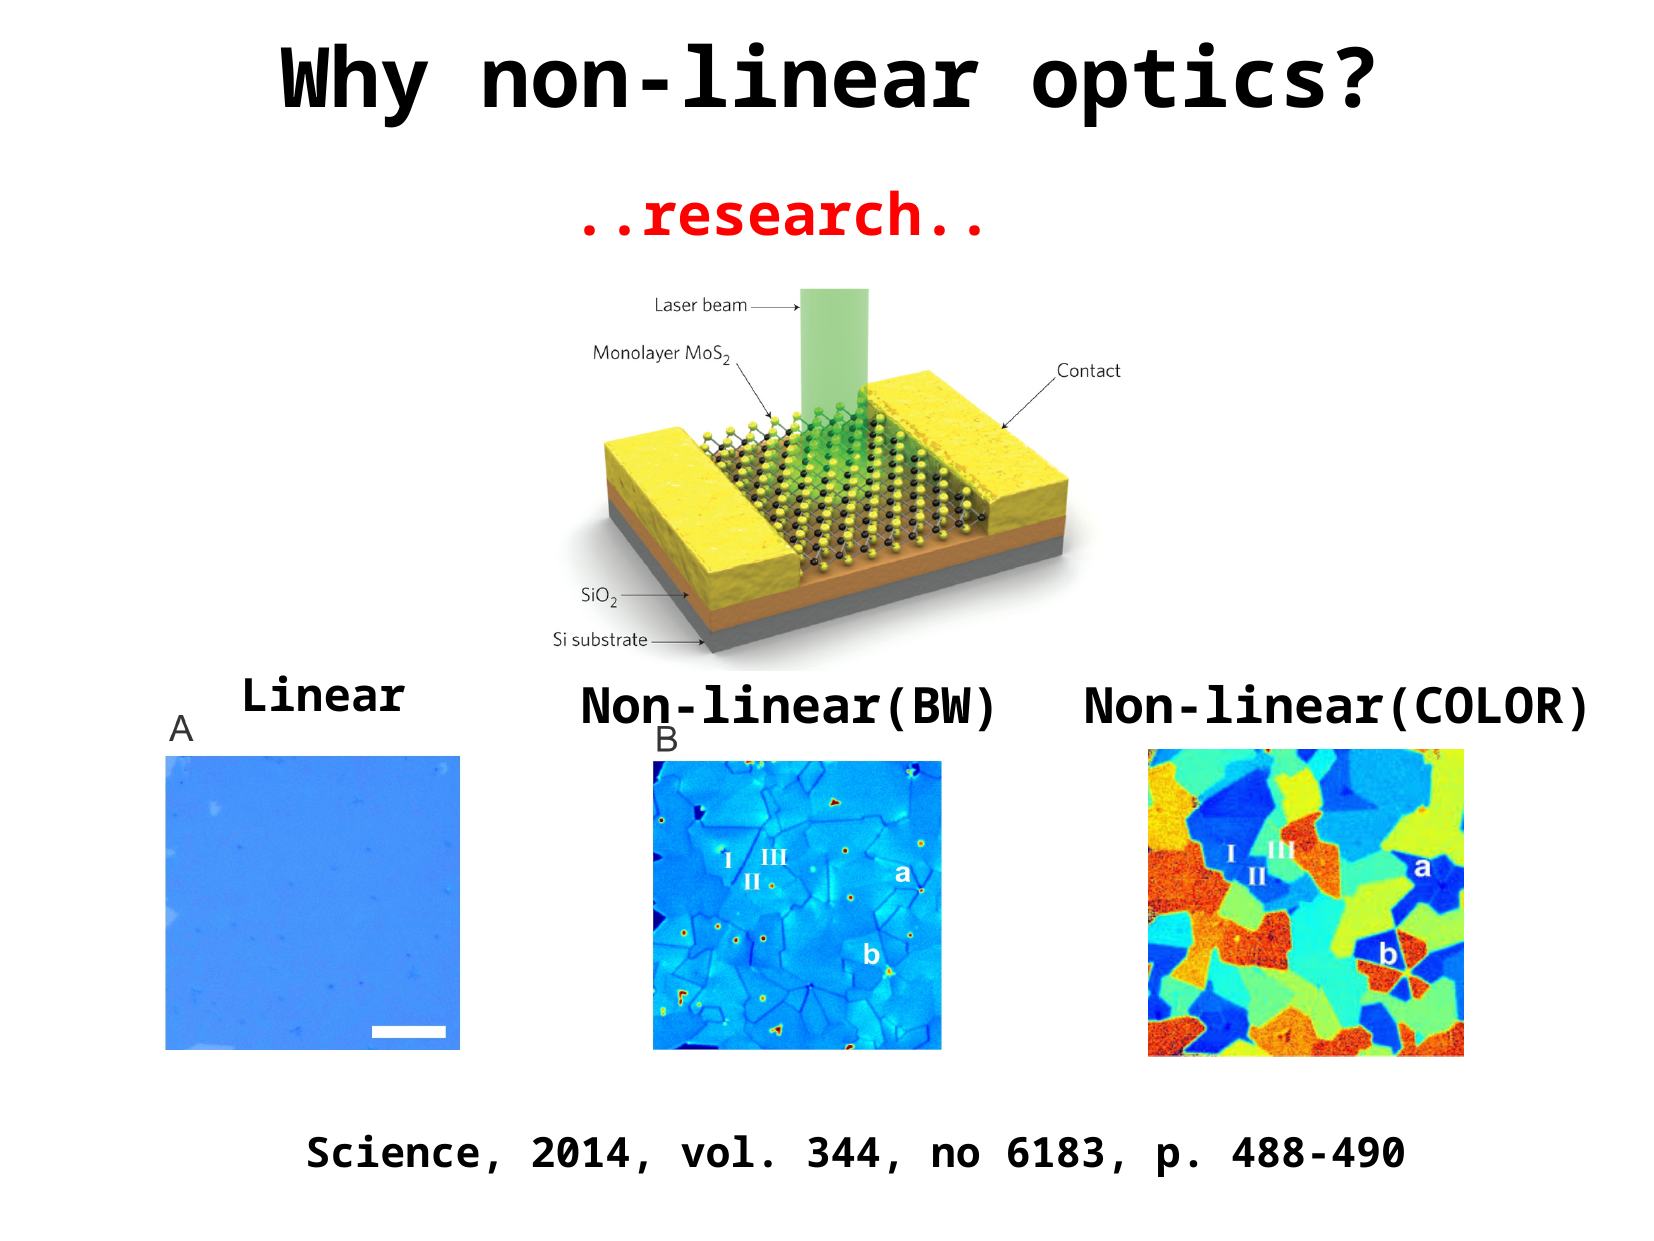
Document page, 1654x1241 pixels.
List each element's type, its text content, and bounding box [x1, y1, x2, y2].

picture [165, 715, 466, 1051]
picture [645, 738, 946, 1051]
text_box Linear [205, 660, 474, 728]
picture [525, 269, 1126, 671]
picture [1148, 749, 1464, 1057]
text_box Non-linear(BW) [545, 670, 1026, 738]
title Why non-linear optics? [161, 27, 1465, 125]
text_box Science, 2014, vol. 344, no 6183, p. 488-490 [270, 1117, 1441, 1186]
text_box Non-linear(COLOR) [1049, 670, 1611, 738]
text_box ..research.. [465, 165, 1066, 262]
